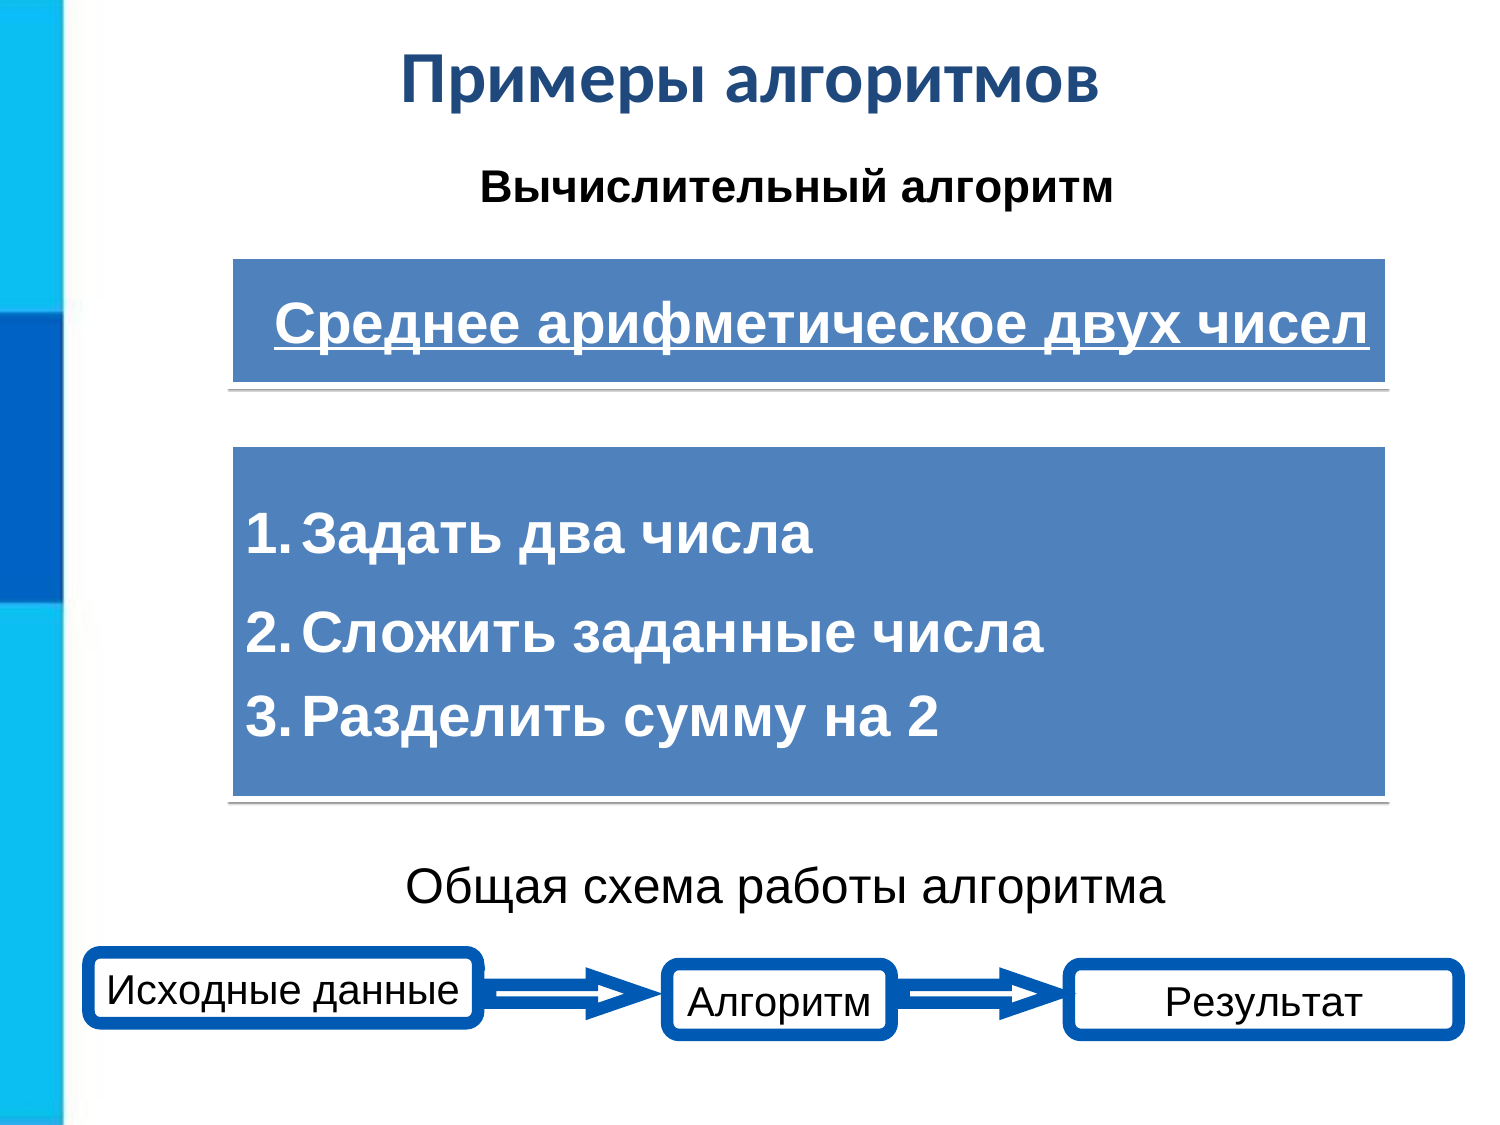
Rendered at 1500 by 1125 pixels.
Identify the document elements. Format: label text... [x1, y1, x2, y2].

text_box Задать два числа Сложить заданные числа Разделить сумму на 2 [230, 444, 1388, 799]
picture [0, 0, 1500, 1125]
text_box Алгоритм [667, 964, 892, 1035]
text_box Исходные данные [88, 952, 479, 1024]
text_box Вычислительный алгоритм [242, 148, 1353, 220]
text_box Среднее арифметическое двух чисел [230, 255, 1388, 386]
text_box Общая схема работы алгоритма [312, 846, 1258, 922]
text_box Примеры алгоритмов [76, 31, 1425, 126]
text_box Результат [1068, 964, 1459, 1035]
